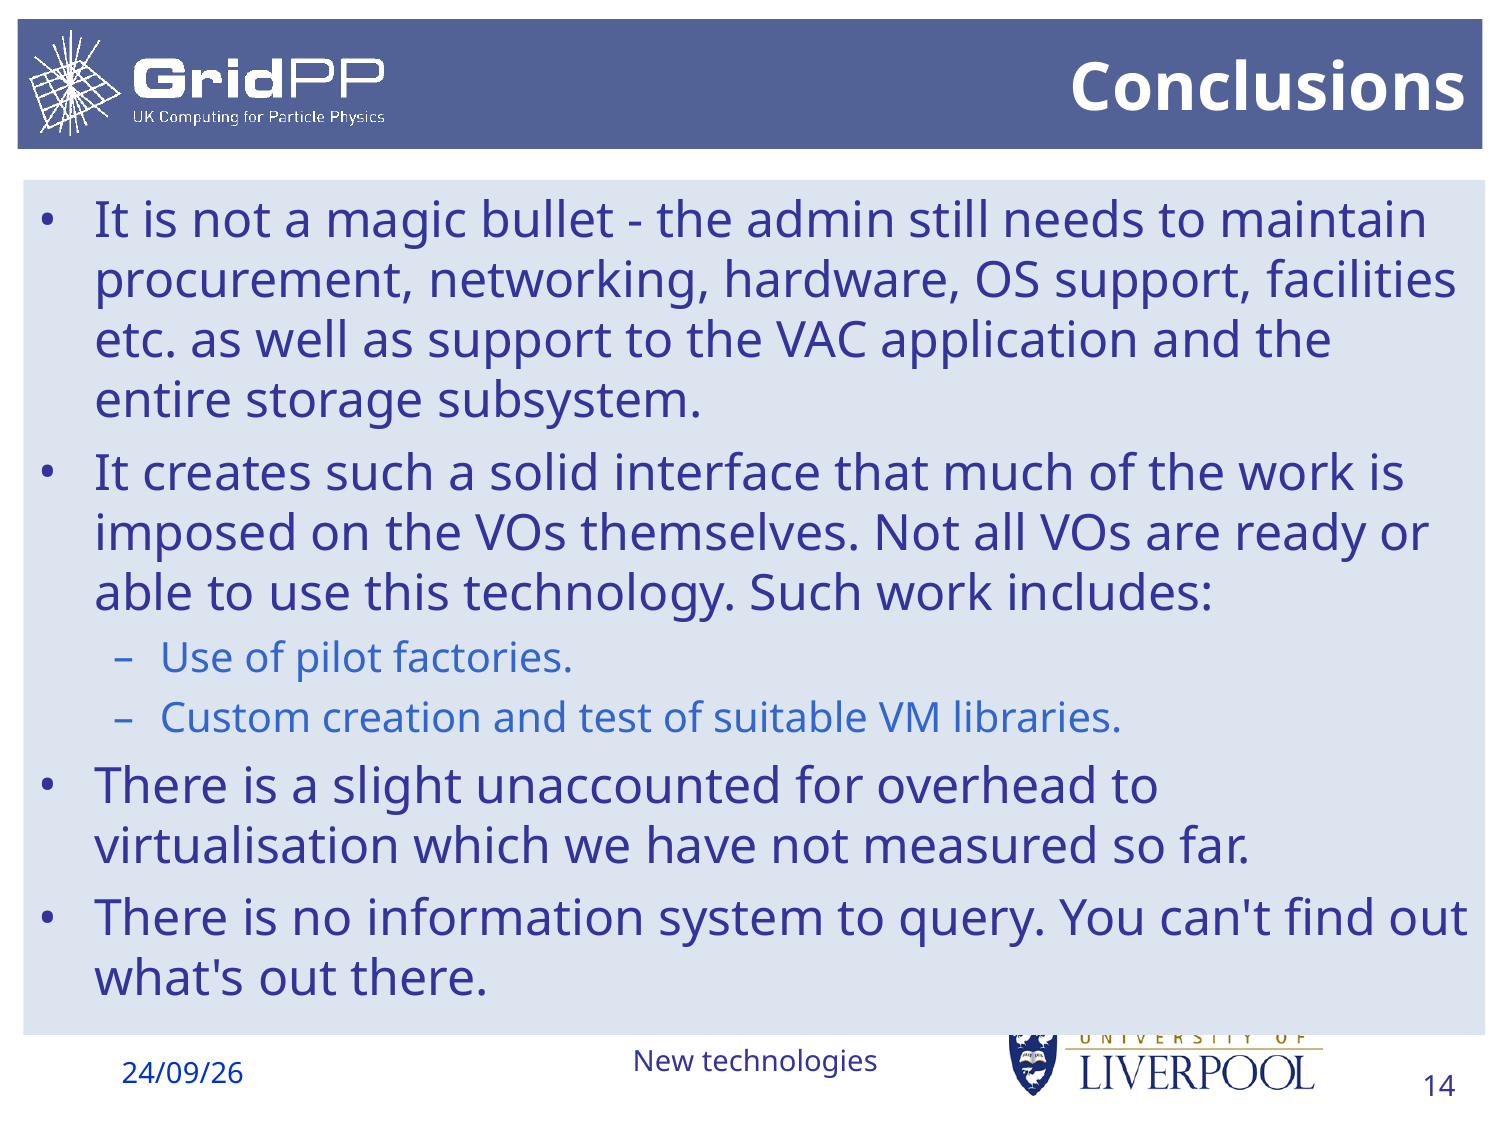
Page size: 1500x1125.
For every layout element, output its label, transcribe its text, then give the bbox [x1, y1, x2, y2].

list It is not a magic bullet - the admin still needs to maintain procurement, networking, hardware, OS support, facilities etc. as well as support to the VAC application and the entire storage subsystem. It creates such a solid interface that much of the work is imposed on the VOs themselves. Not all VOs are ready or able to use this technology. Such work includes: Use of pilot factories. Custom creation and test of suitable VM libraries. There is a slight unaccounted for overhead to virtualisation which we have not measured so far. There is no information system to query. You can't find out what's out there. [23, 179, 1486, 1035]
title Conclusions [513, 19, 1483, 149]
text_box New technologies [536, 1034, 975, 1094]
picture [1009, 1035, 1323, 1096]
text_box 12/04/16 [29, 1046, 337, 1095]
picture [29, 30, 384, 136]
text_box <number> [1388, 1059, 1471, 1094]
